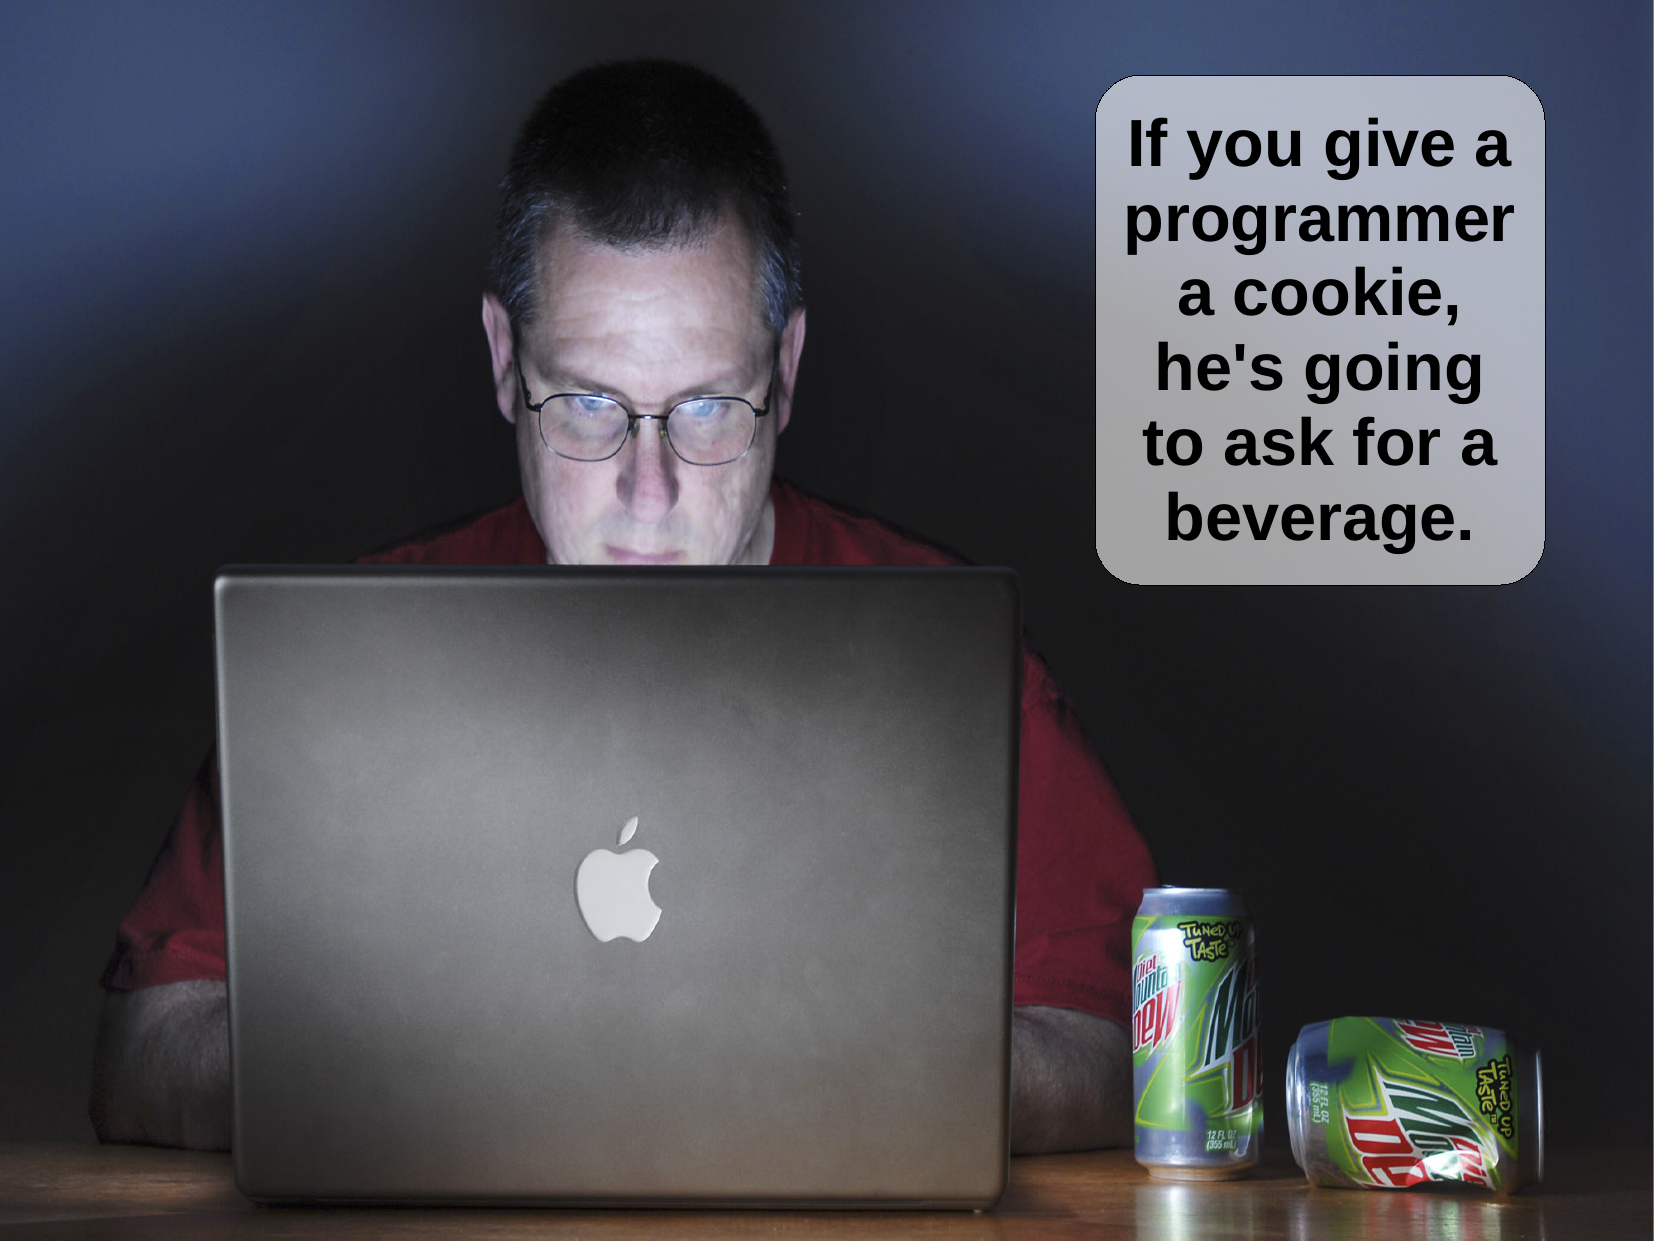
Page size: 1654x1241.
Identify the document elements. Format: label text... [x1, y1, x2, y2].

text_box If you give a programmer a cookie, he's going to ask for a beverage. [1095, 75, 1546, 586]
picture [0, 0, 1654, 1241]
